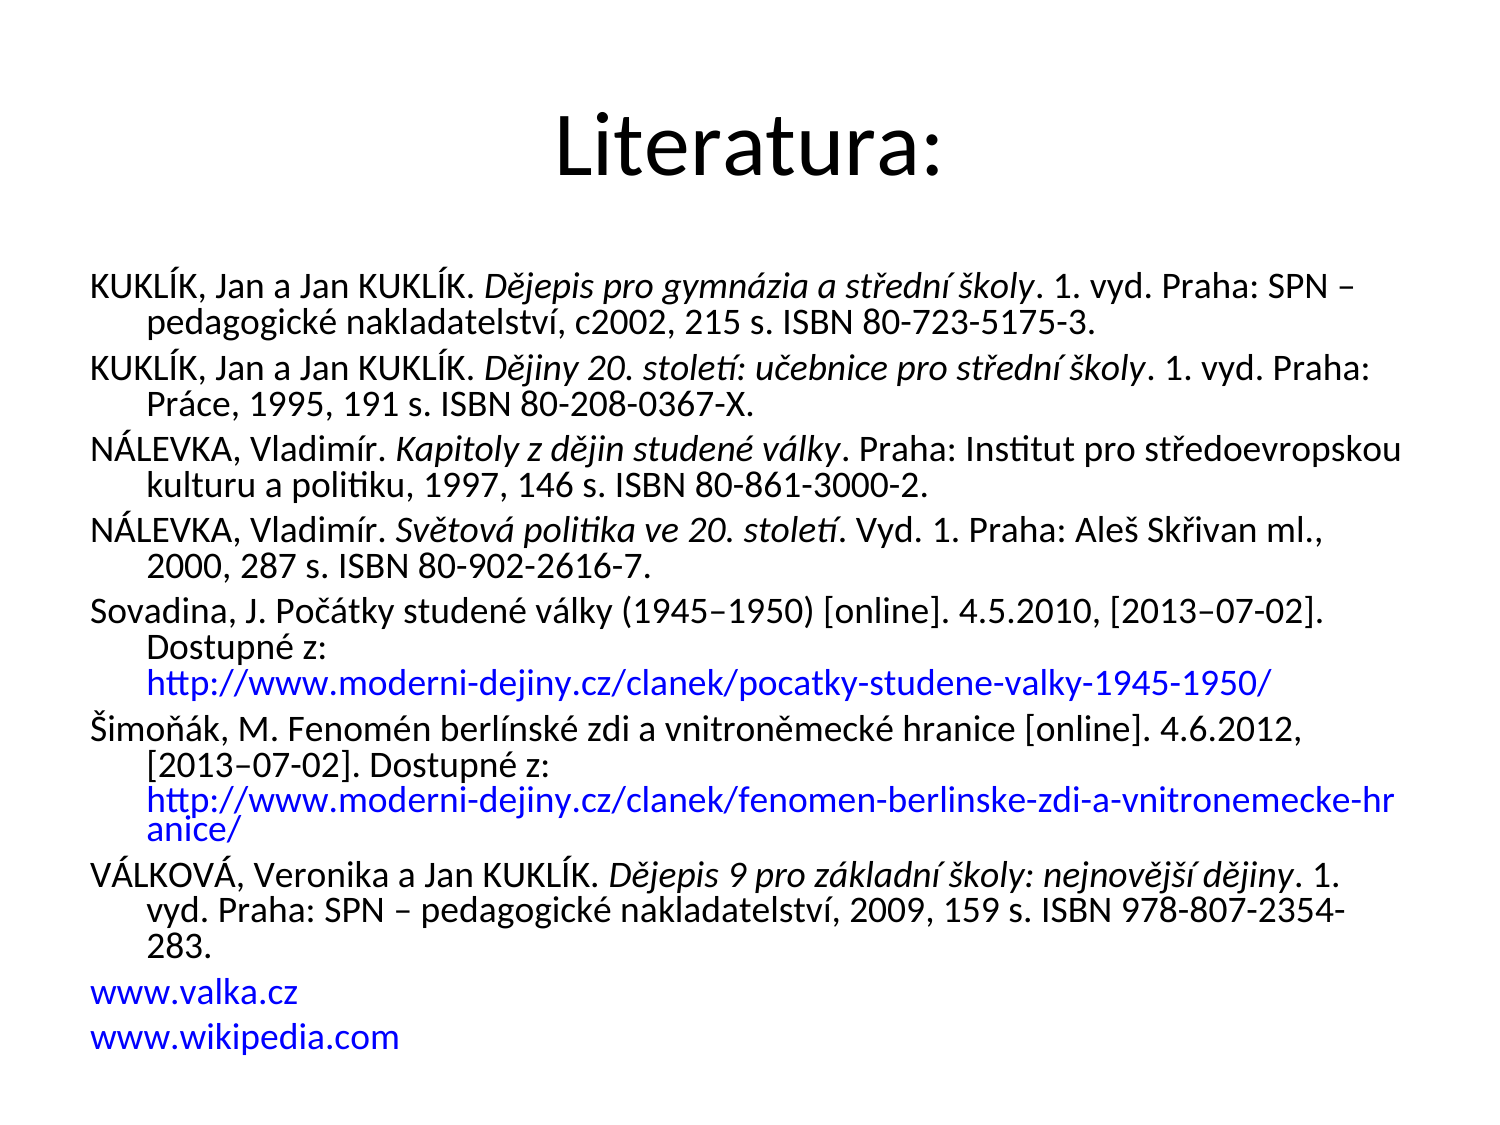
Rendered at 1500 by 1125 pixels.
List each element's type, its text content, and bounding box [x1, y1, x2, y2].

list KUKLÍK, Jan a Jan KUKLÍK. Dějepis pro gymnázia a střední školy. 1. vyd. Praha: SPN – pedagogické nakladatelství, c2002, 215 s. ISBN 80-723-5175-3. KUKLÍK, Jan a Jan KUKLÍK. Dějiny 20. století: učebnice pro střední školy. 1. vyd. Praha: Práce, 1995, 191 s. ISBN 80-208-0367-X. NÁLEVKA, Vladimír. Kapitoly z dějin studené války. Praha: Institut pro středoevropskou kulturu a politiku, 1997, 146 s. ISBN 80-861-3000-2. NÁLEVKA, Vladimír. Světová politika ve 20. století. Vyd. 1. Praha: Aleš Skřivan ml., 2000, 287 s. ISBN 80-902-2616-7. Sovadina, J. Počátky studené války (1945–1950) [online]. 4.5.2010, [2013–07-02]. Dostupné z: http://www.moderni-dejiny.cz/clanek/pocatky-studene-valky-1945-1950/ Šimoňák, M. Fenomén berlínské zdi a vnitroněmecké hranice [online]. 4.6.2012, [2013–07-02]. Dostupné z: http://www.moderni-dejiny.cz/clanek/fenomen-berlinske-zdi-a-vnitronemecke-hranice/ VÁLKOVÁ, Veronika a Jan KUKLÍK. Dějepis 9 pro základní školy: nejnovější dějiny. 1. vyd. Praha: SPN – pedagogické nakladatelství, 2009, 159 s. ISBN 978-807-2354-283. www.valka.cz www.wikipedia.com [75, 262, 1426, 1125]
title Literatura: [75, 45, 1426, 233]
